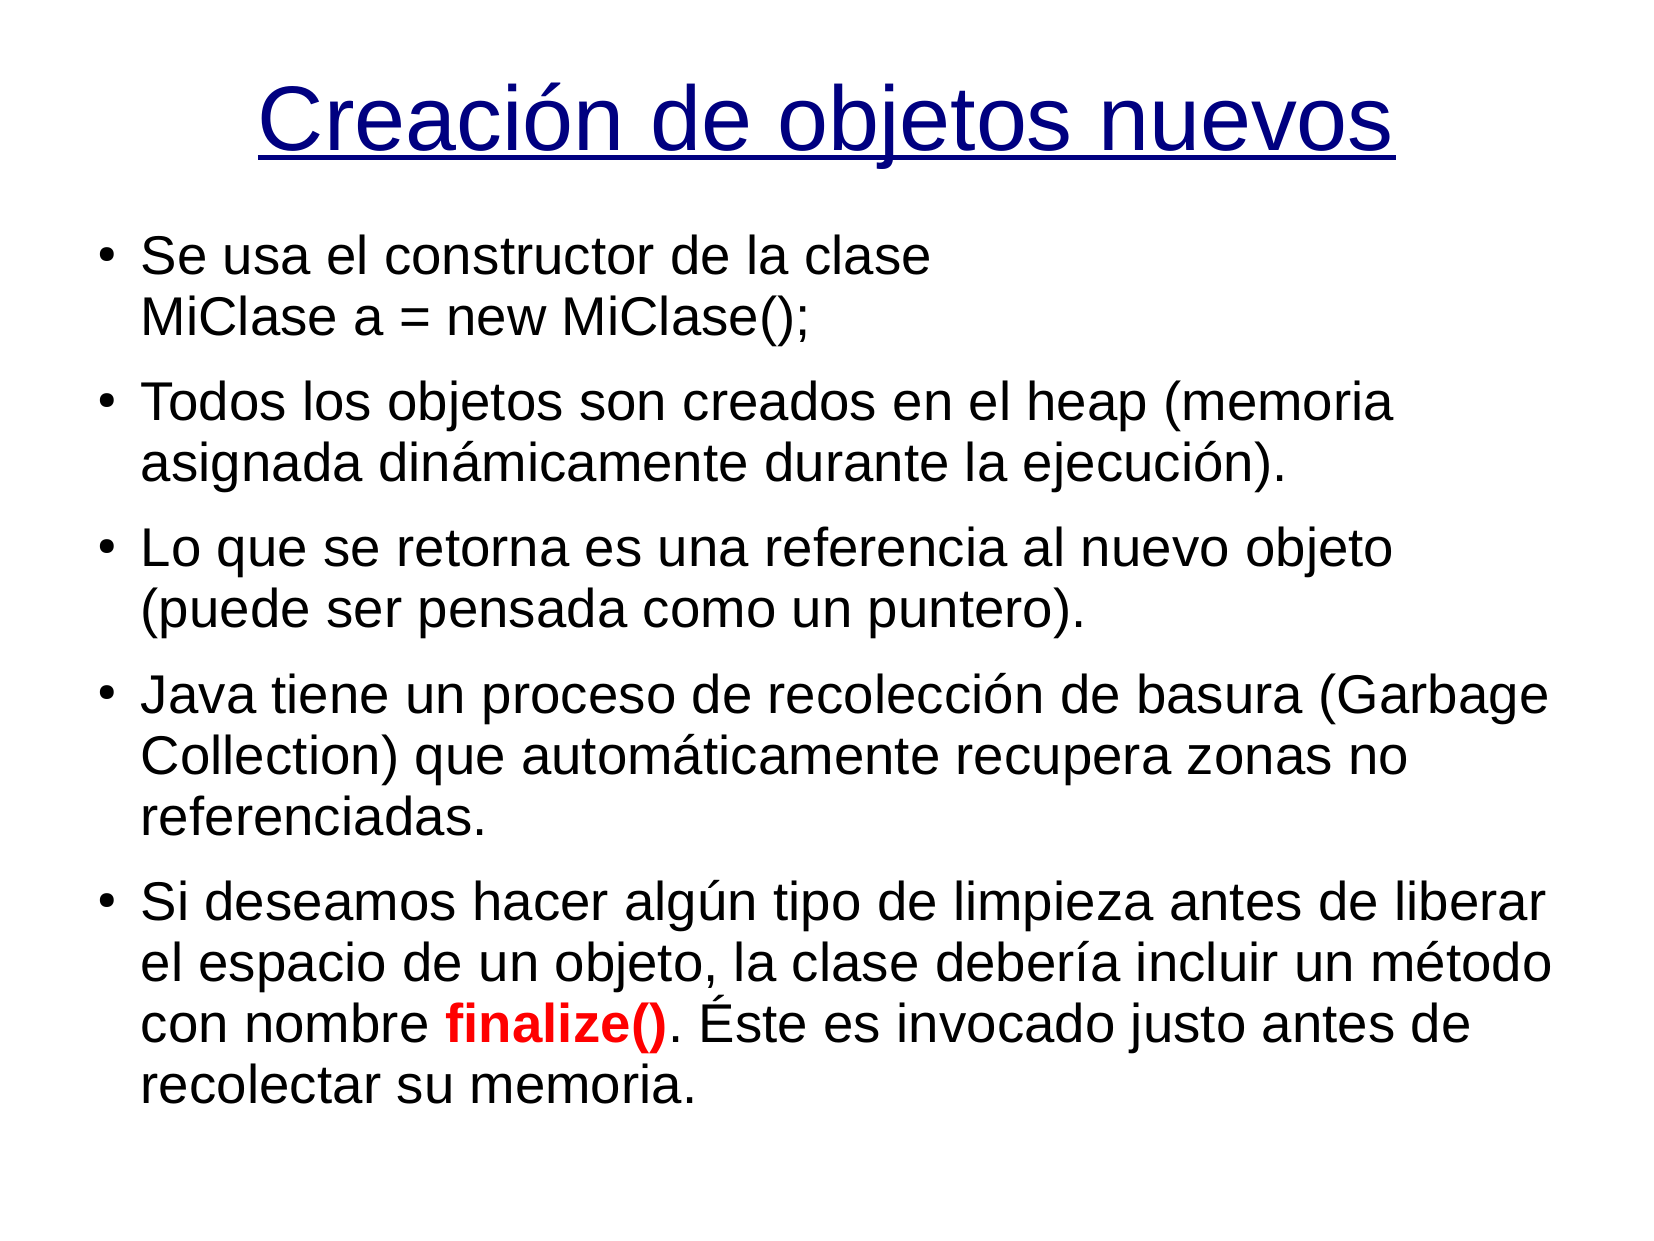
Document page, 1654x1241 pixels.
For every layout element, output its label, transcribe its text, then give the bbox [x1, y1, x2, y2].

title Creación de objetos nuevos [82, 49, 1571, 188]
list Se usa el constructor de la clase MiClase a = new MiClase(); Todos los objetos son creados en el heap (memoria asignada dinámicamente durante la ejecución). Lo que se retorna es una referencia al nuevo objeto (puede ser pensada como un puntero). Java tiene un proceso de recolección de basura (Garbage Collection) que automáticamente recupera zonas no referenciadas. Si deseamos hacer algún tipo de limpieza antes de liberar el espacio de un objeto, la clase debería incluir un método con nombre finalize(). Éste es invocado justo antes de recolectar su memoria. [82, 225, 1571, 1126]
